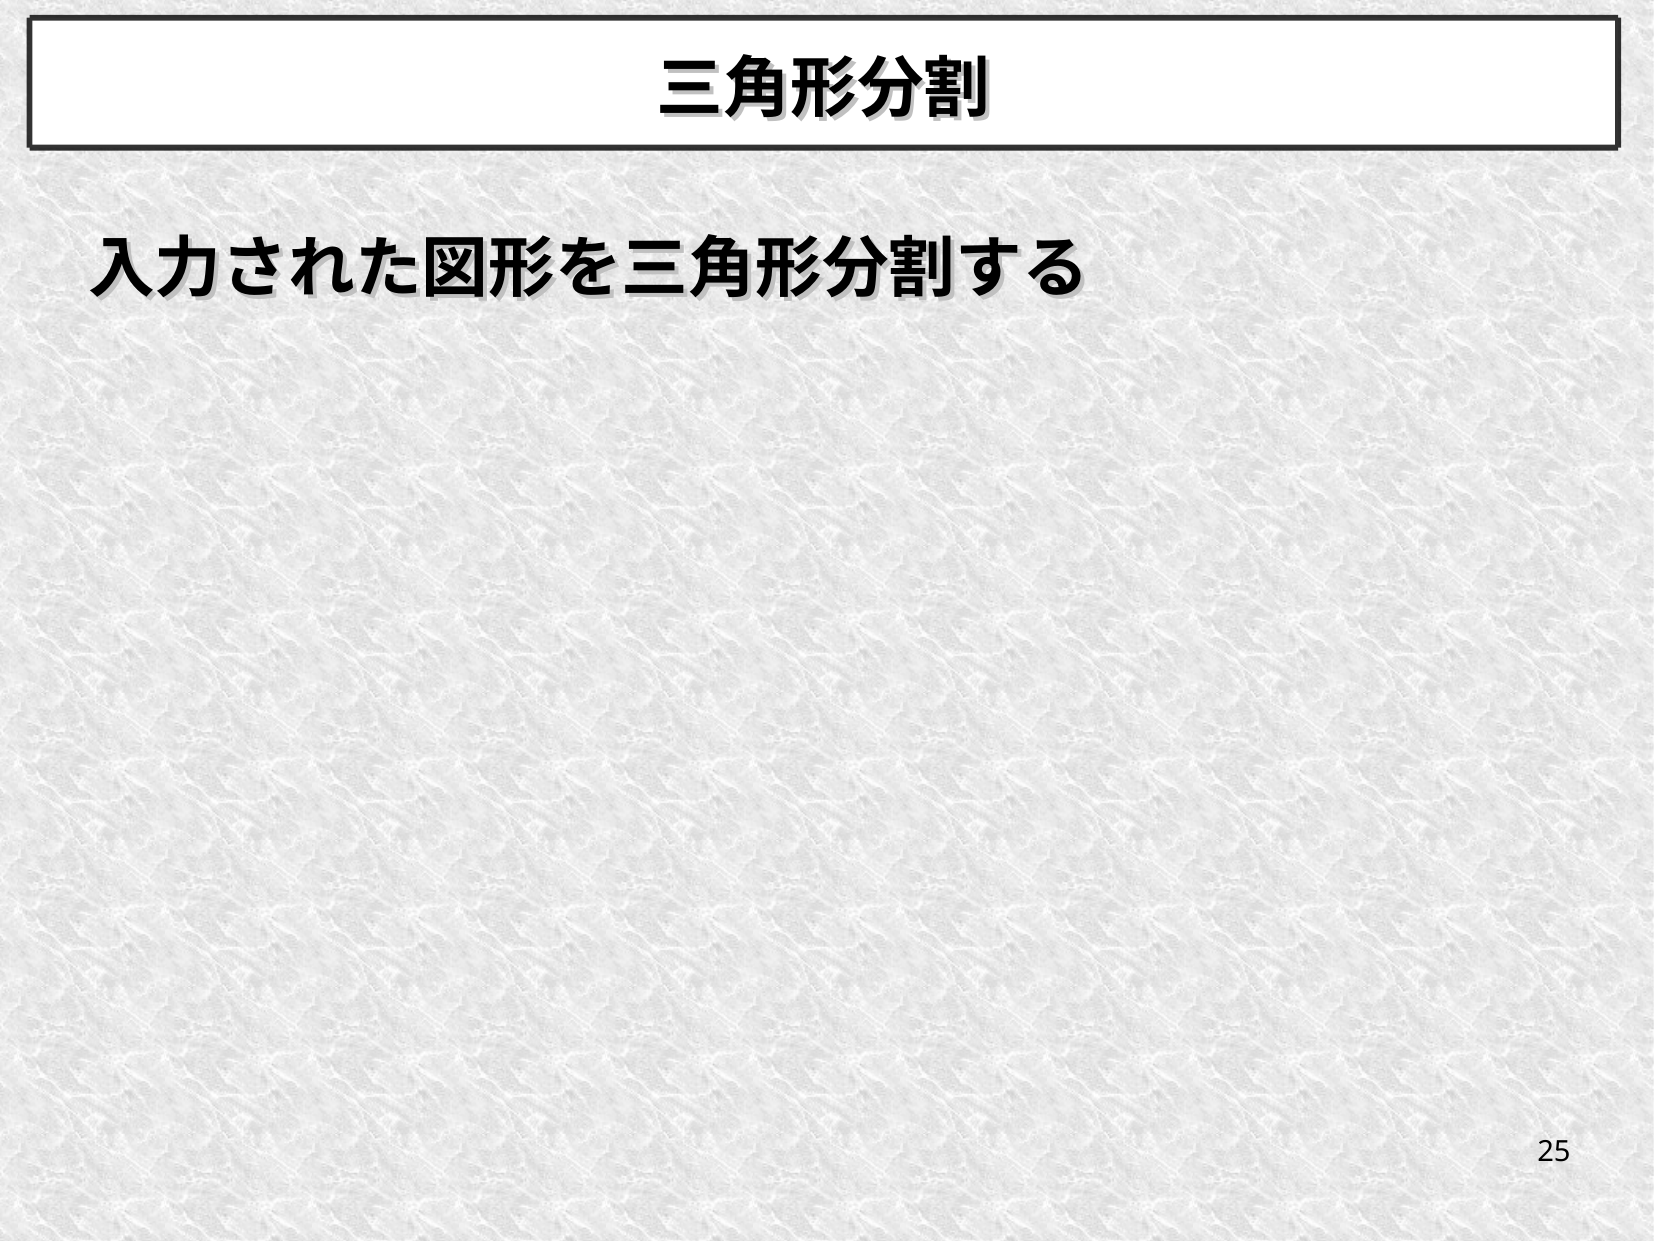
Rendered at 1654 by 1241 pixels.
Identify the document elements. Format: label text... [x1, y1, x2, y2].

picture [0, 0, 1654, 1241]
text_box 入力された図形を三角形分割する [73, 206, 1090, 296]
text_box 三角形分割 [29, 17, 1619, 148]
